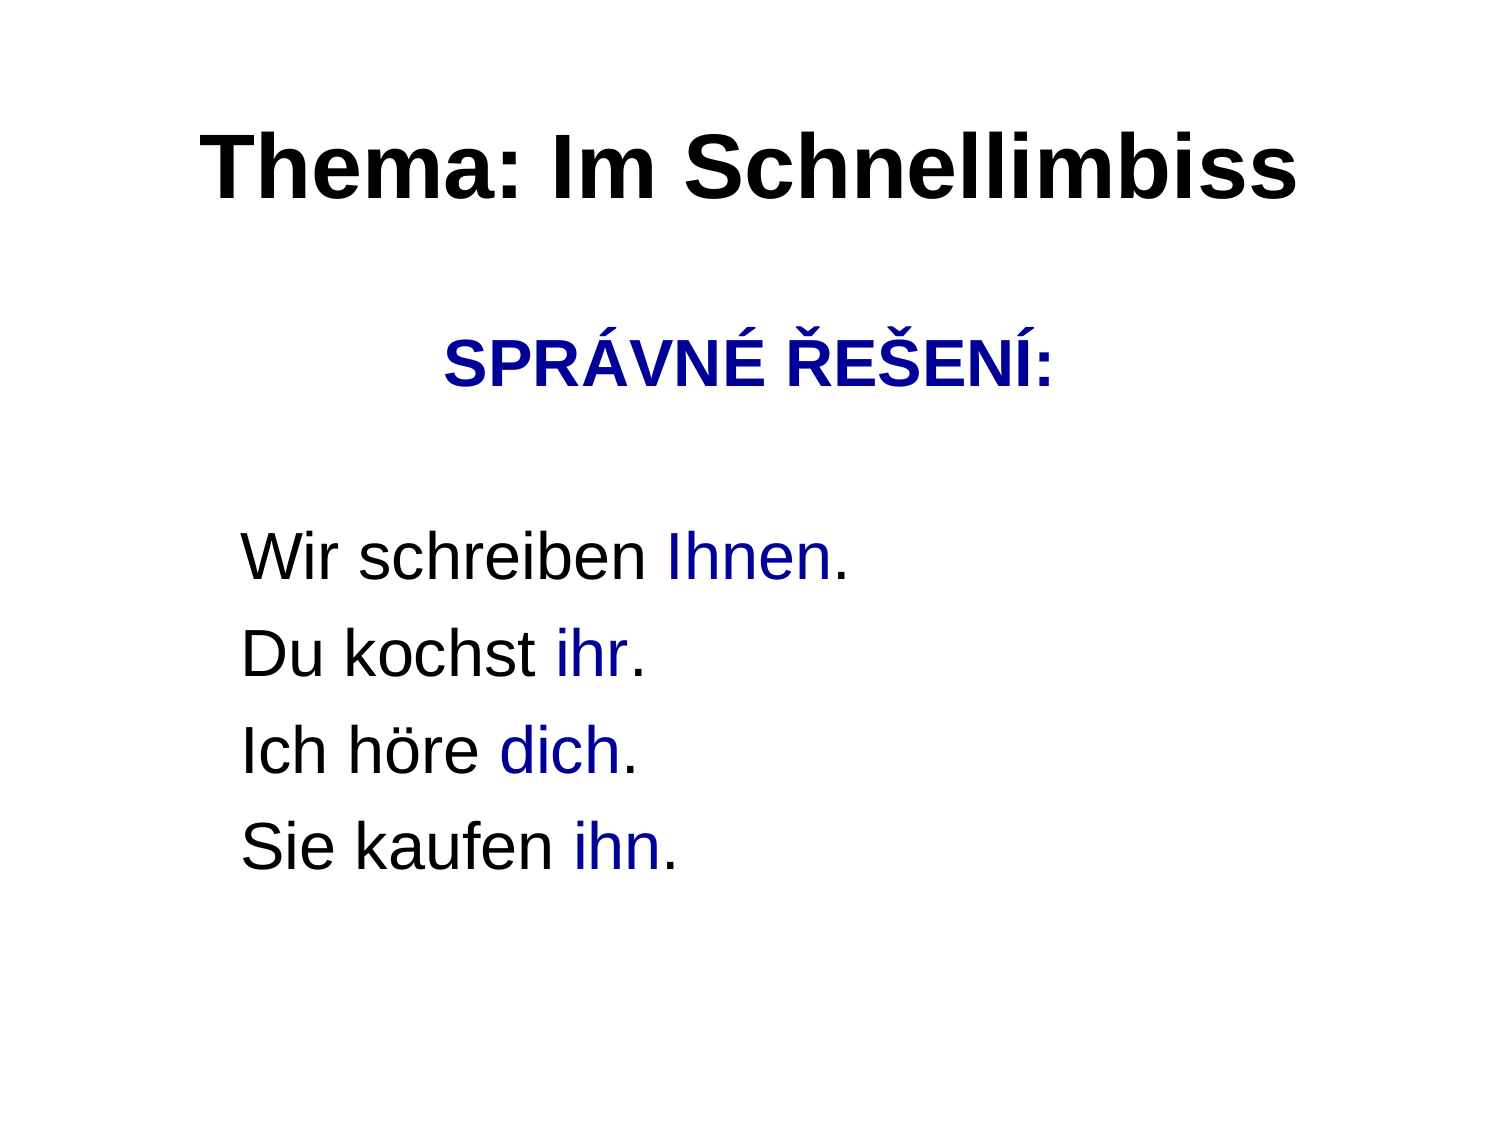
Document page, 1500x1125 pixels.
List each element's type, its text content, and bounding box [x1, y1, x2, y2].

title Thema: Im Schnellimbiss [75, 47, 1426, 276]
list SPRÁVNÉ ŘEŠENÍ: Wir schreiben Ihnen. Du kochst ihr. Ich höre dich. Sie kaufen ihn. [75, 312, 1426, 1125]
